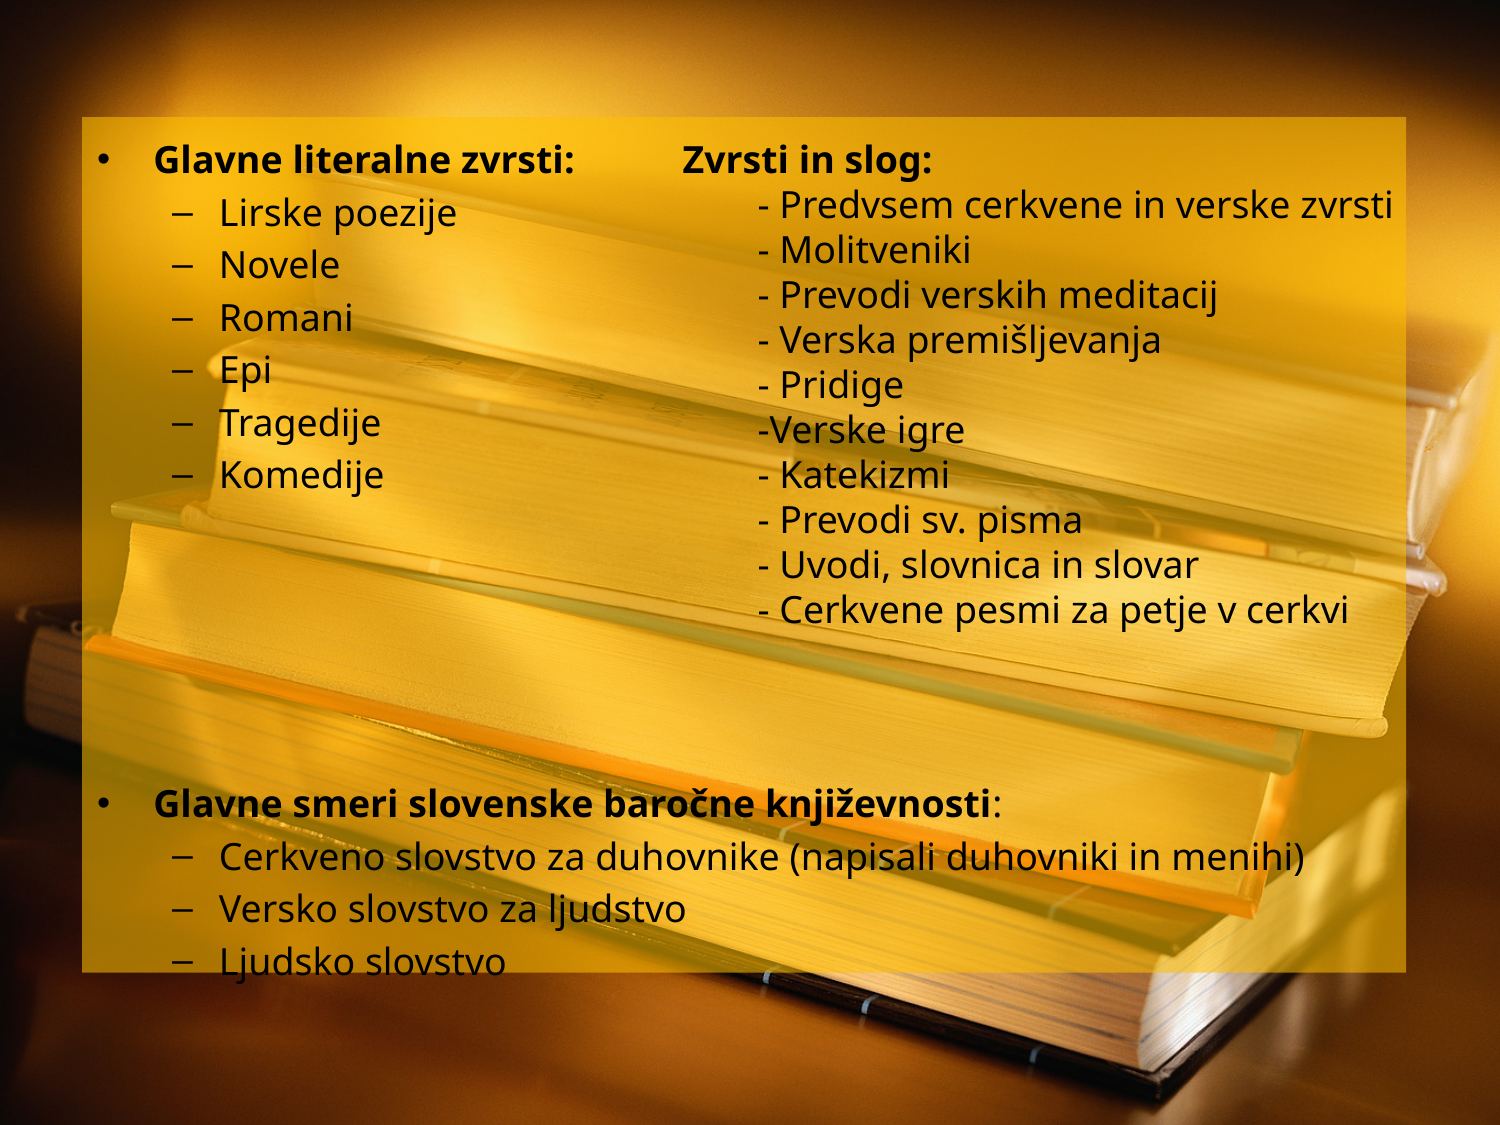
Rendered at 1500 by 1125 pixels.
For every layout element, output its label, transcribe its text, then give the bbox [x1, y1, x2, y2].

picture [0, 0, 1500, 1125]
list Glavne literalne zvrsti: Lirske poezije Novele Romani Epi Tragedije Komedije Glavne smeri slovenske baročne književnosti: Cerkveno slovstvo za duhovnike (napisali duhovniki in menihi) Versko slovstvo za ljudstvo Ljudsko slovstvo [82, 128, 1432, 1064]
text_box Zvrsti in slog: - Predvsem cerkvene in verske zvrsti - Molitveniki - Prevodi verskih meditacij - Verska premišljevanja - Pridige -Verske igre - Katekizmi - Prevodi sv. pisma - Uvodi, slovnica in slovar - Cerkvene pesmi za petje v cerkvi [667, 128, 1418, 639]
text_box [82, 117, 1407, 128]
